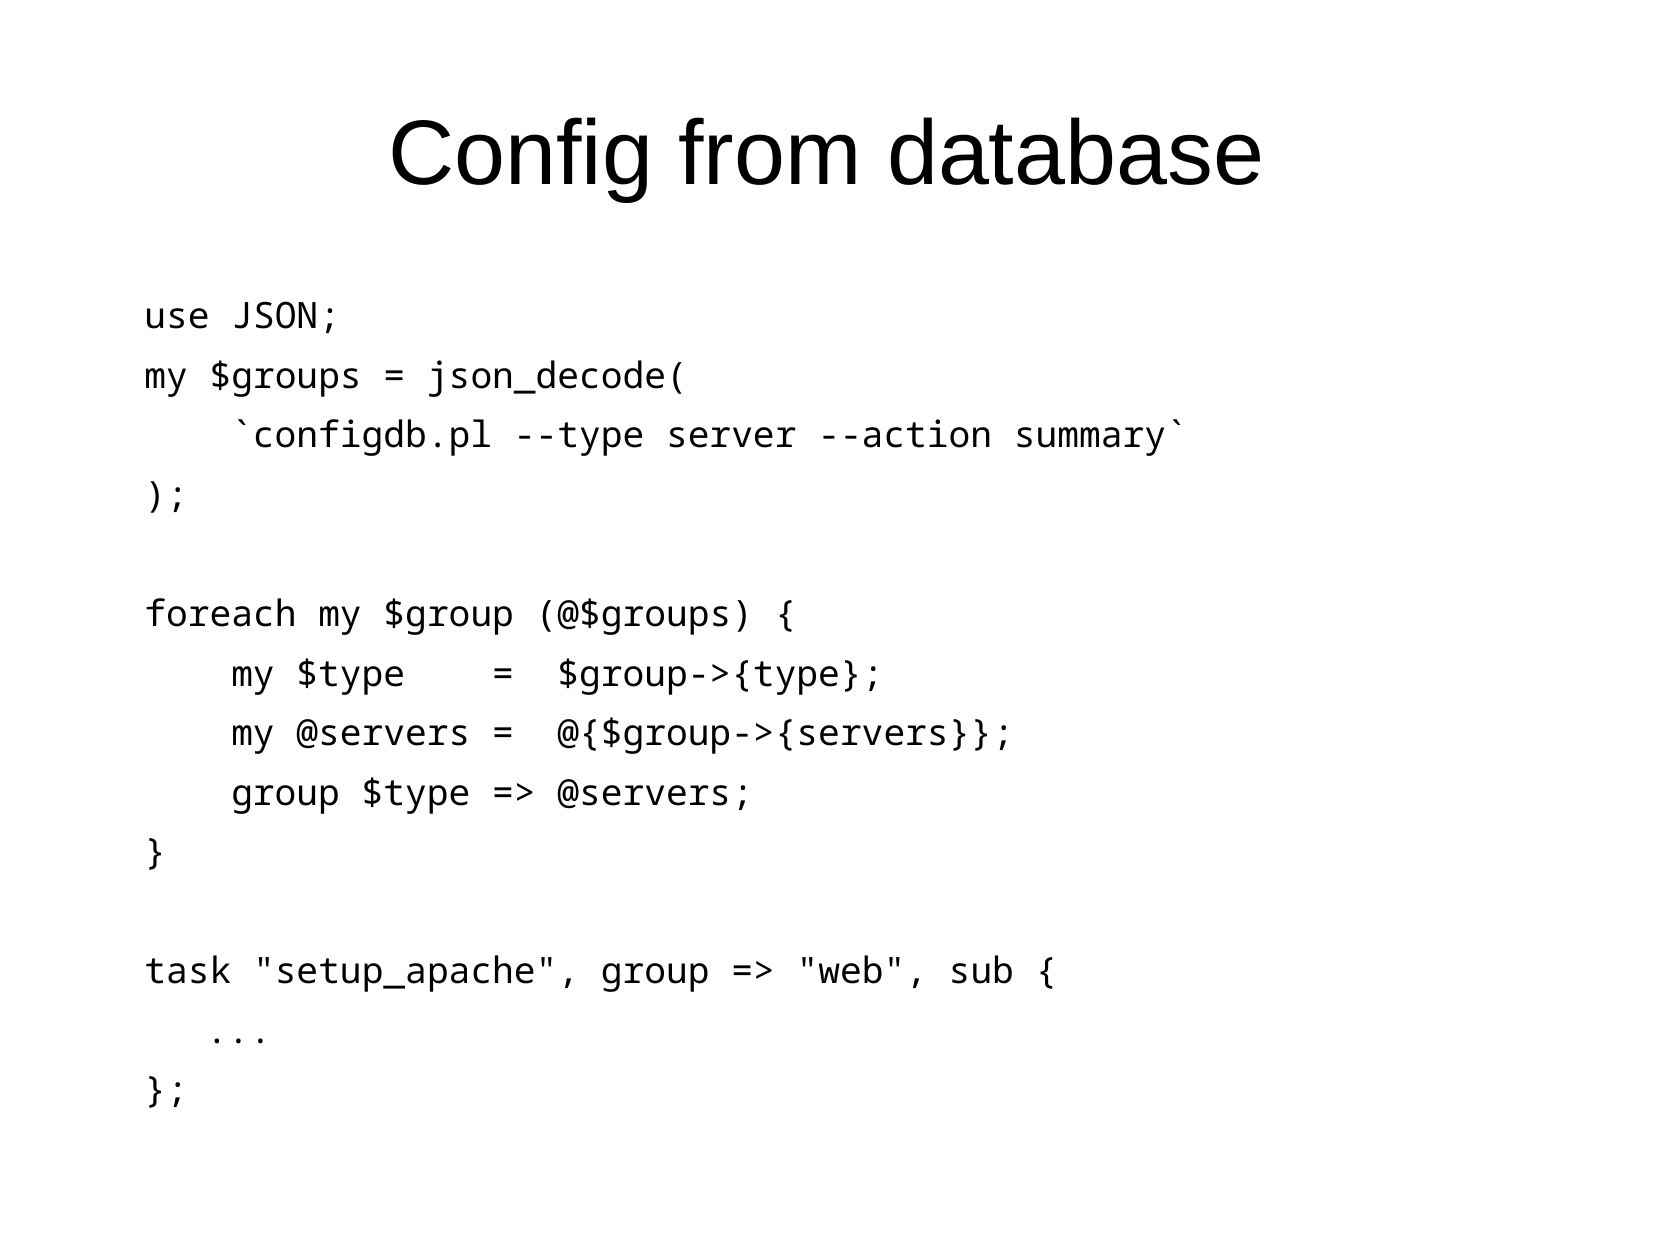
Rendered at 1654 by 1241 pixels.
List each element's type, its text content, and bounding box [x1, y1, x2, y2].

list use JSON; my $groups = json_decode( `configdb.pl --type server --action summary` ); foreach my $group (@$groups) { my $type = $group->{type}; my @servers = @{$group->{servers}}; group $type => @servers; } task "setup_apache", group => "web", sub { ... }; [82, 290, 1571, 1123]
title Config from database [82, 49, 1571, 257]
